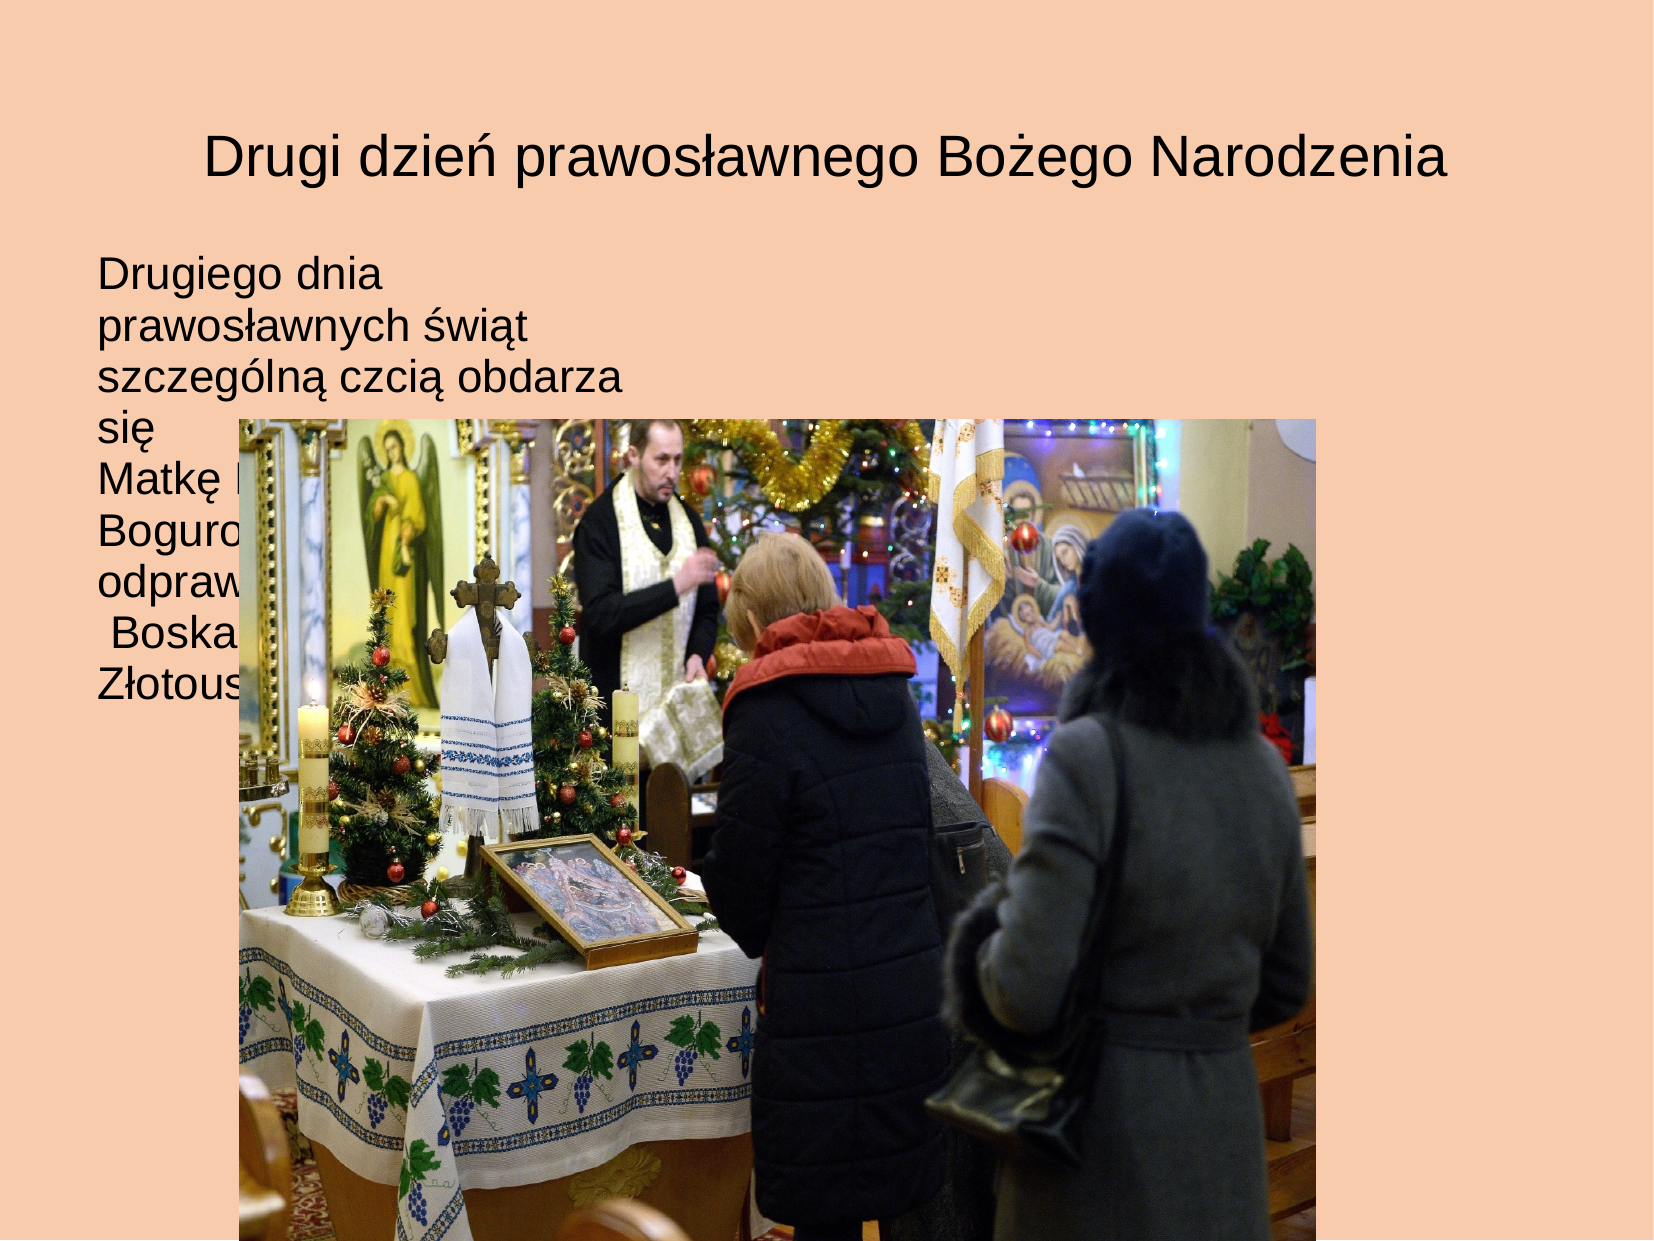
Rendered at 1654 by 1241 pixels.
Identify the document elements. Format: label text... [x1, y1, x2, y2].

picture [239, 419, 1316, 1241]
title Drugi dzień prawosławnego Bożego Narodzenia [82, 49, 1571, 257]
text_box Drugiego dnia prawosławnych świąt szczególną czcią obdarza się Matkę Boską, Najświętszą Bogurodzicę. W cerkwiach odprawiana jest Boska Liturgia św. Jana Złotoustego. [82, 240, 661, 856]
